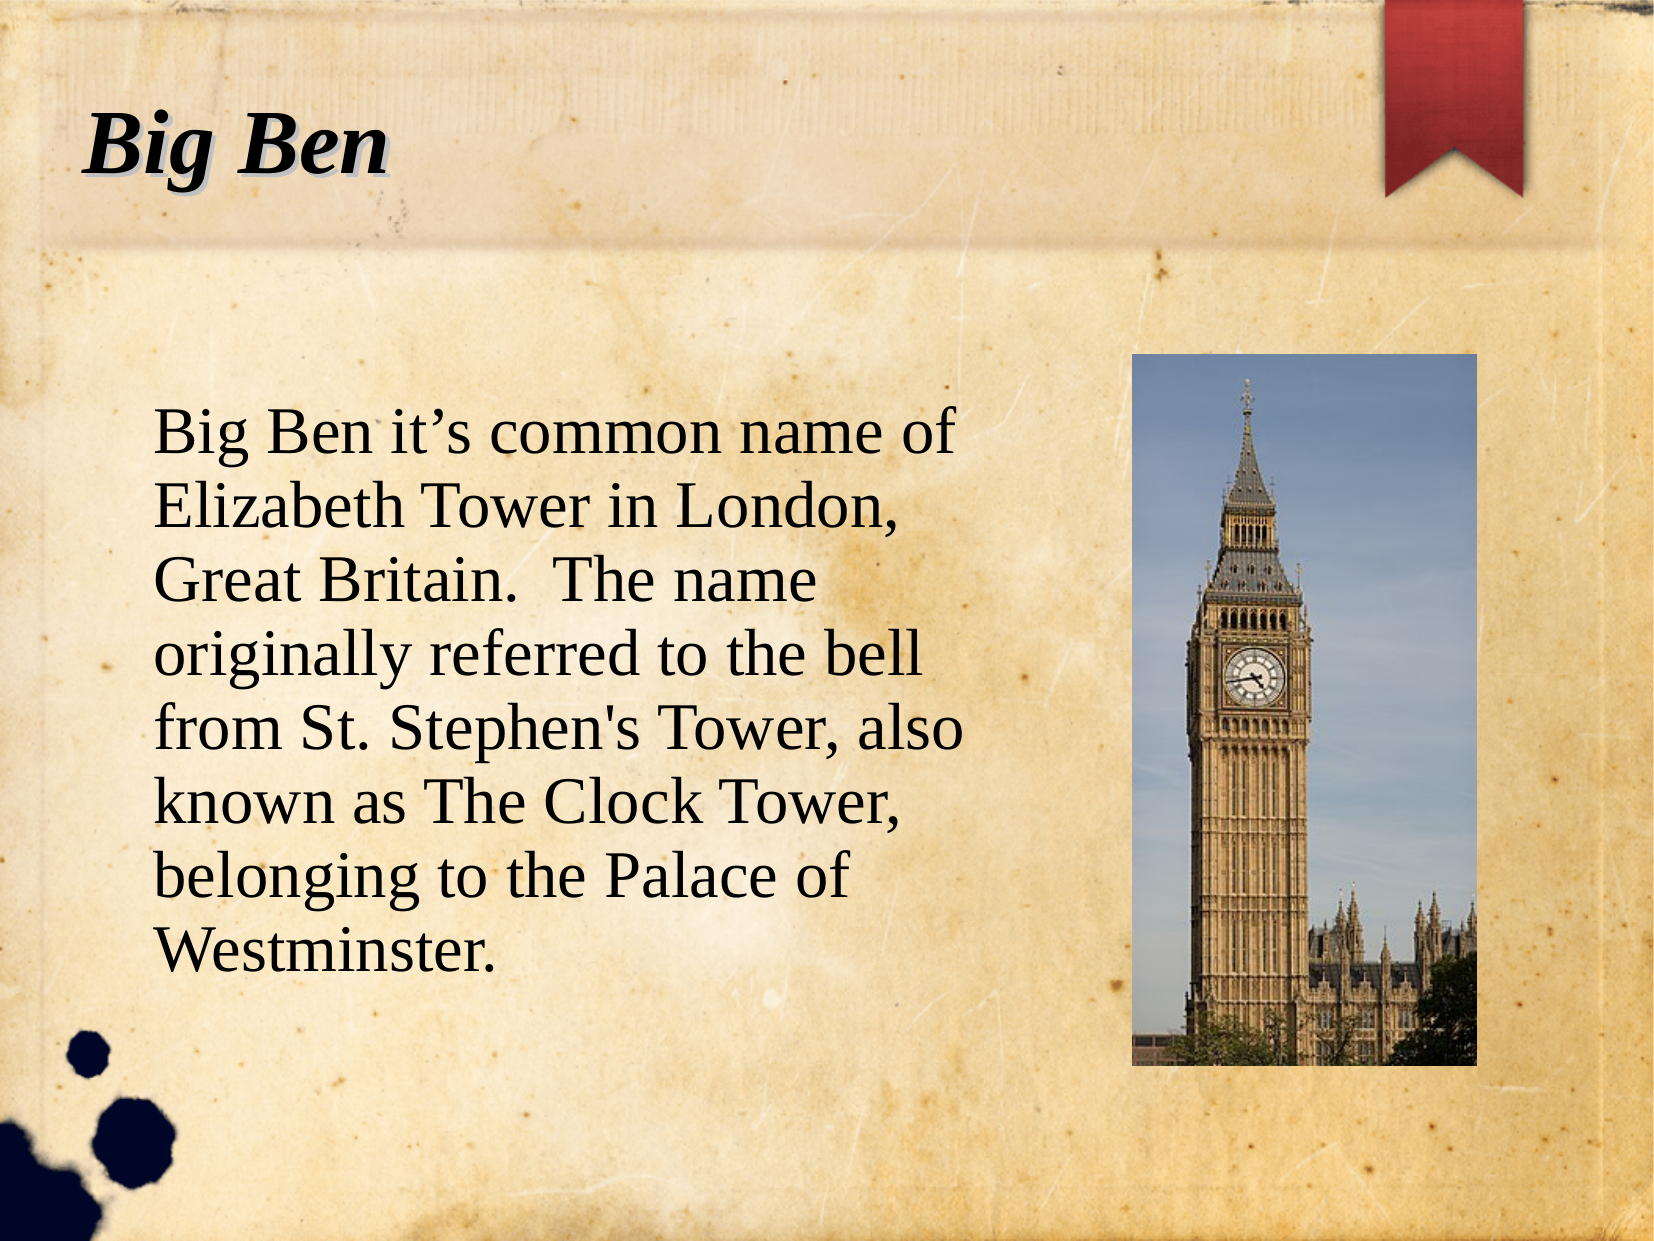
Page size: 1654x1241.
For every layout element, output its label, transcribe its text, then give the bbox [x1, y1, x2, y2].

title Big Ben [82, 49, 1347, 237]
list Big Ben it’s common name of Elizabeth Tower in London, Great Britain. The name originally referred to the bell from St. Stephen's Tower, also known as The Clock Tower, belonging to the Palace of Westminster. [82, 290, 1052, 1063]
picture [0, 0, 1654, 1241]
